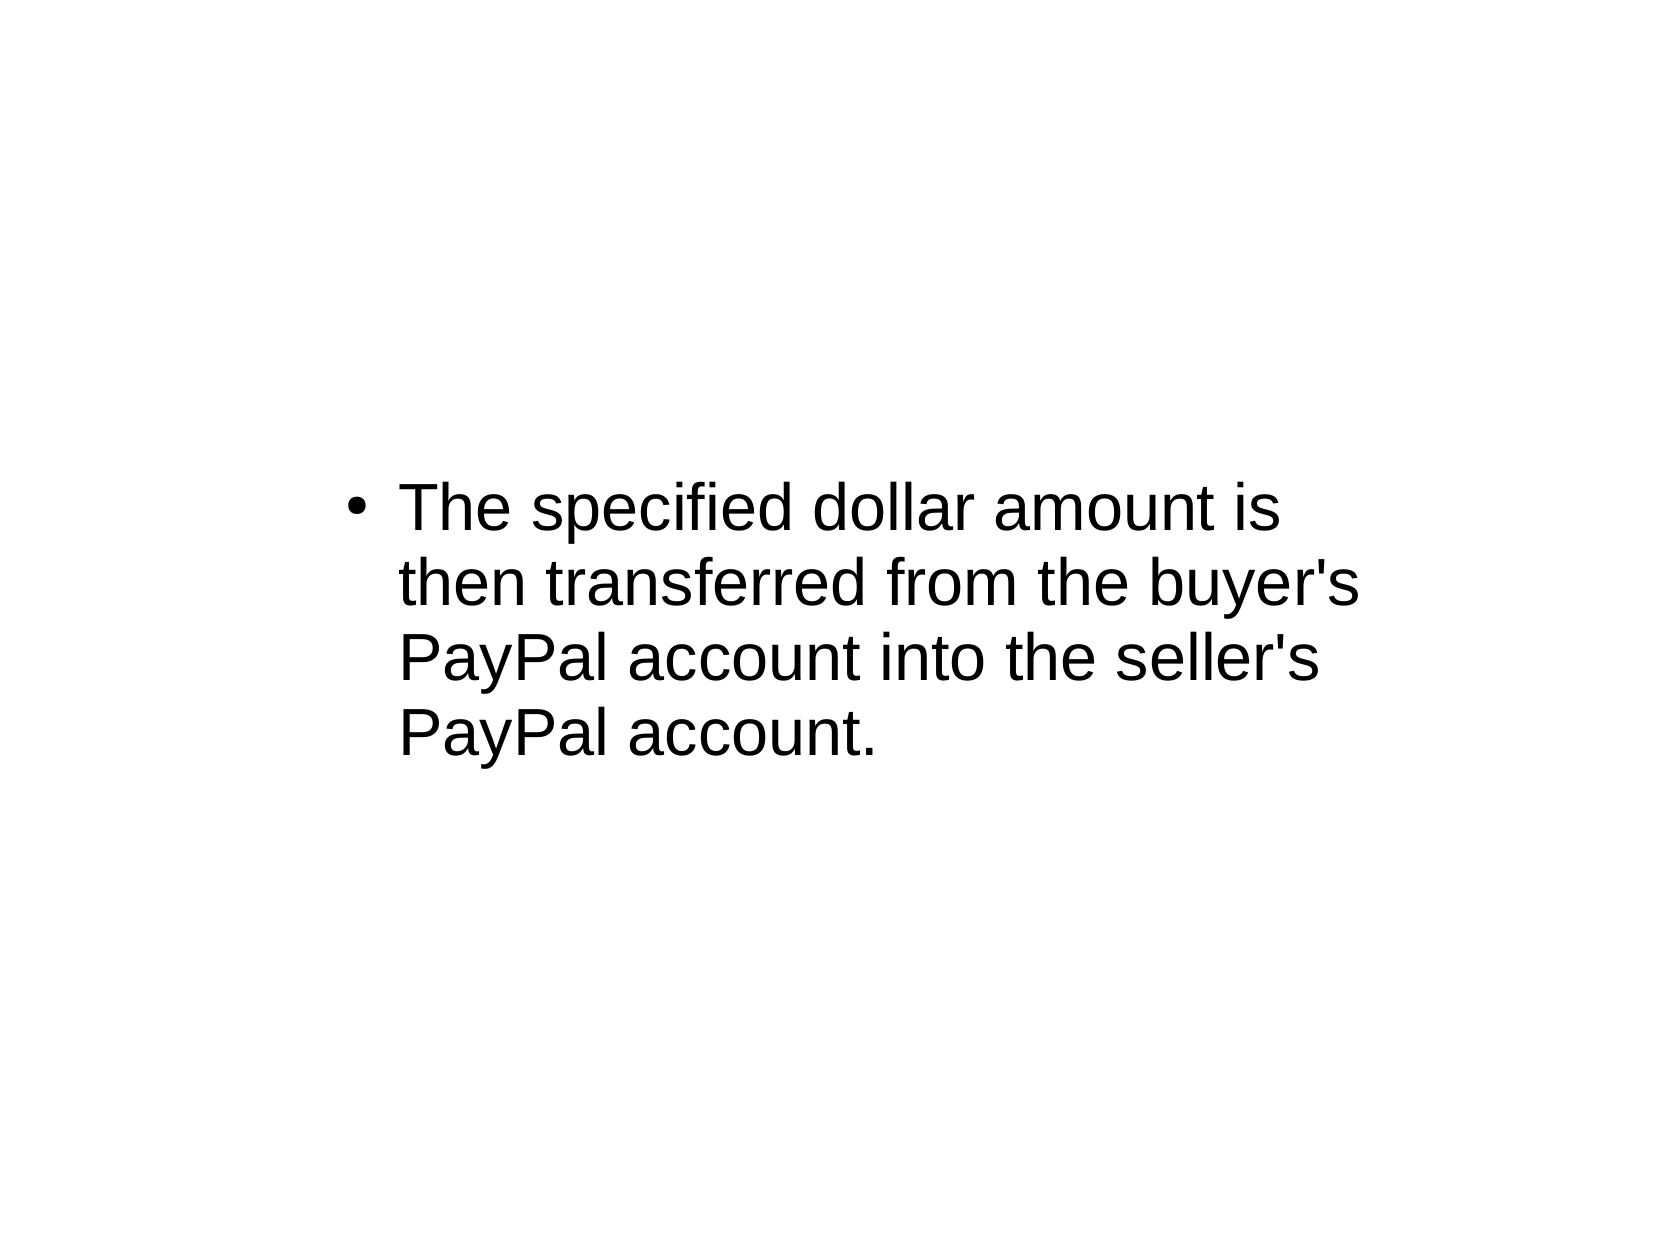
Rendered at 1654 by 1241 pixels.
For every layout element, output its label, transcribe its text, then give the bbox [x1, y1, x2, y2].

list The specified dollar amount is then transferred from the buyer's PayPal account into the seller's PayPal account. [312, 462, 1426, 1005]
